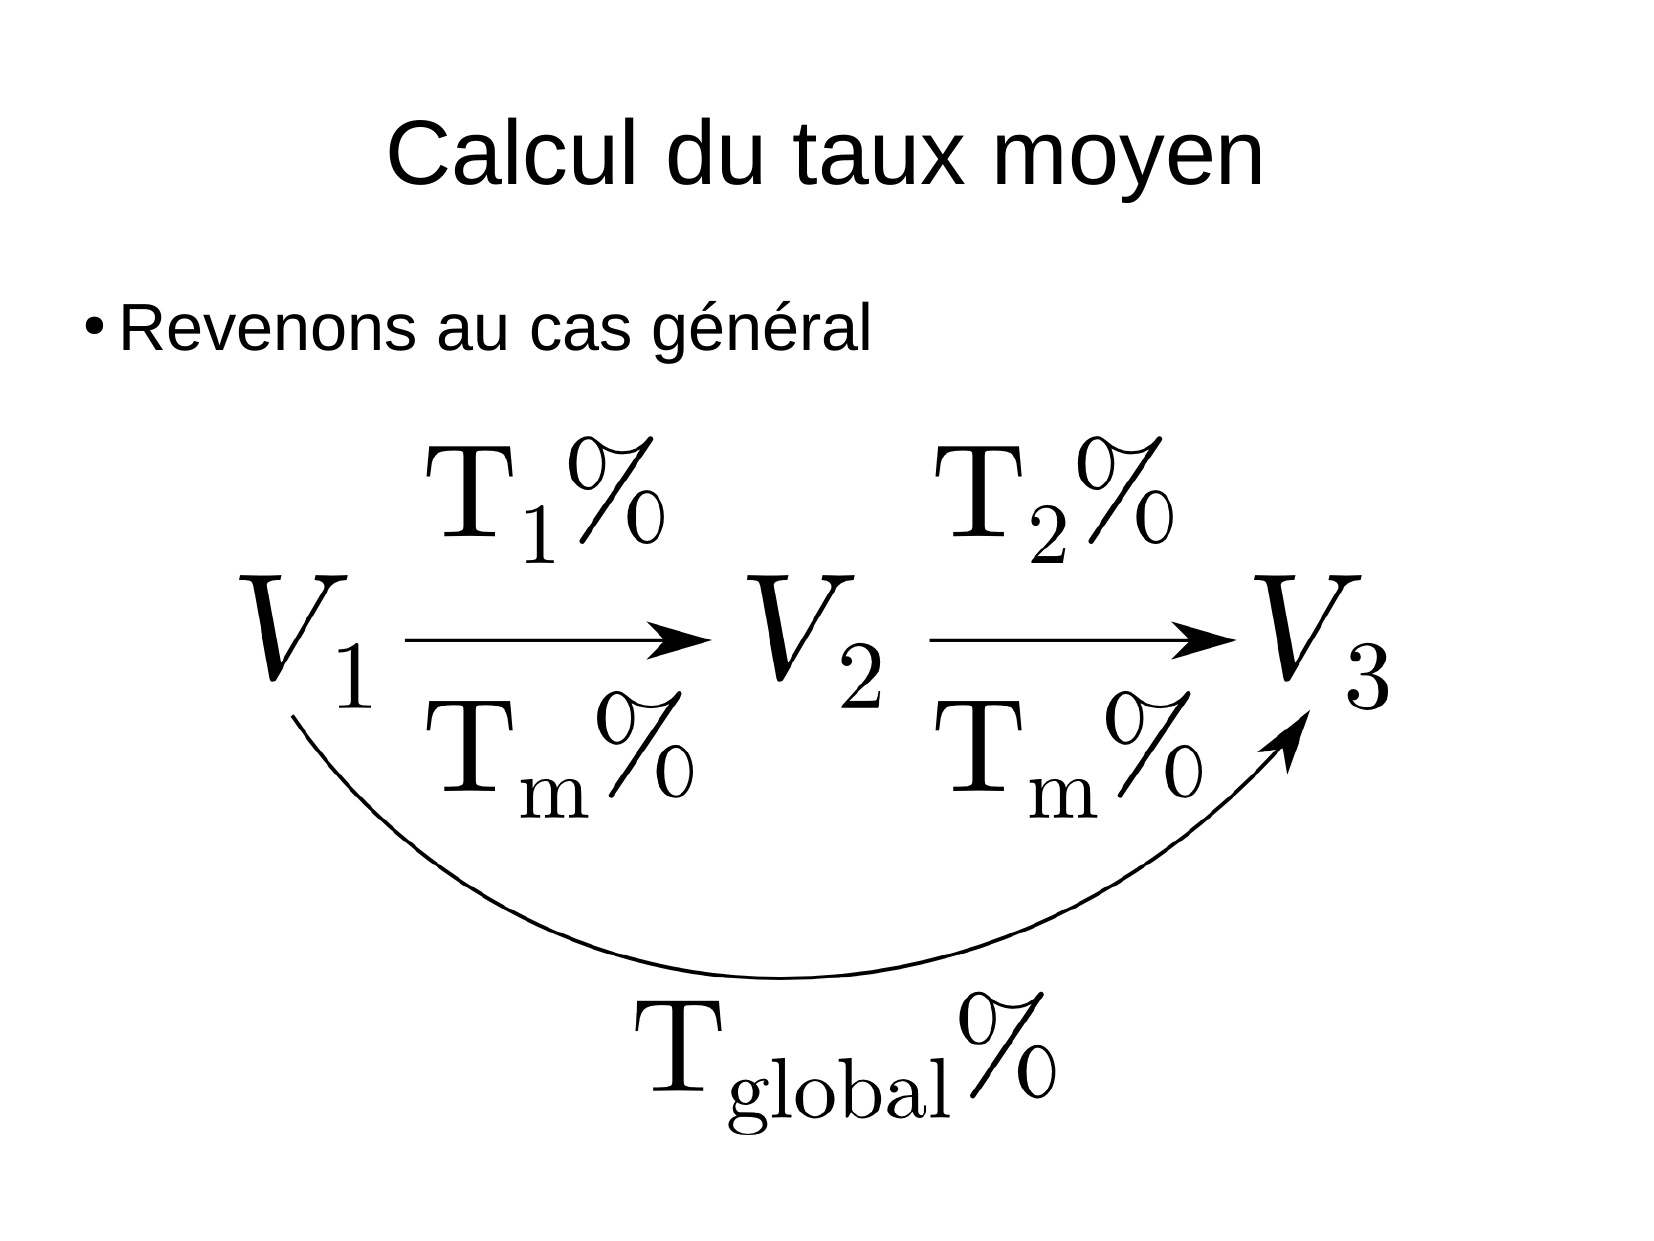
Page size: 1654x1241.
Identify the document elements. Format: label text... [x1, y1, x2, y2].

title Calcul du taux moyen [82, 49, 1571, 257]
subtitle Revenons au cas général [82, 290, 1571, 1010]
picture [239, 436, 1388, 1135]
